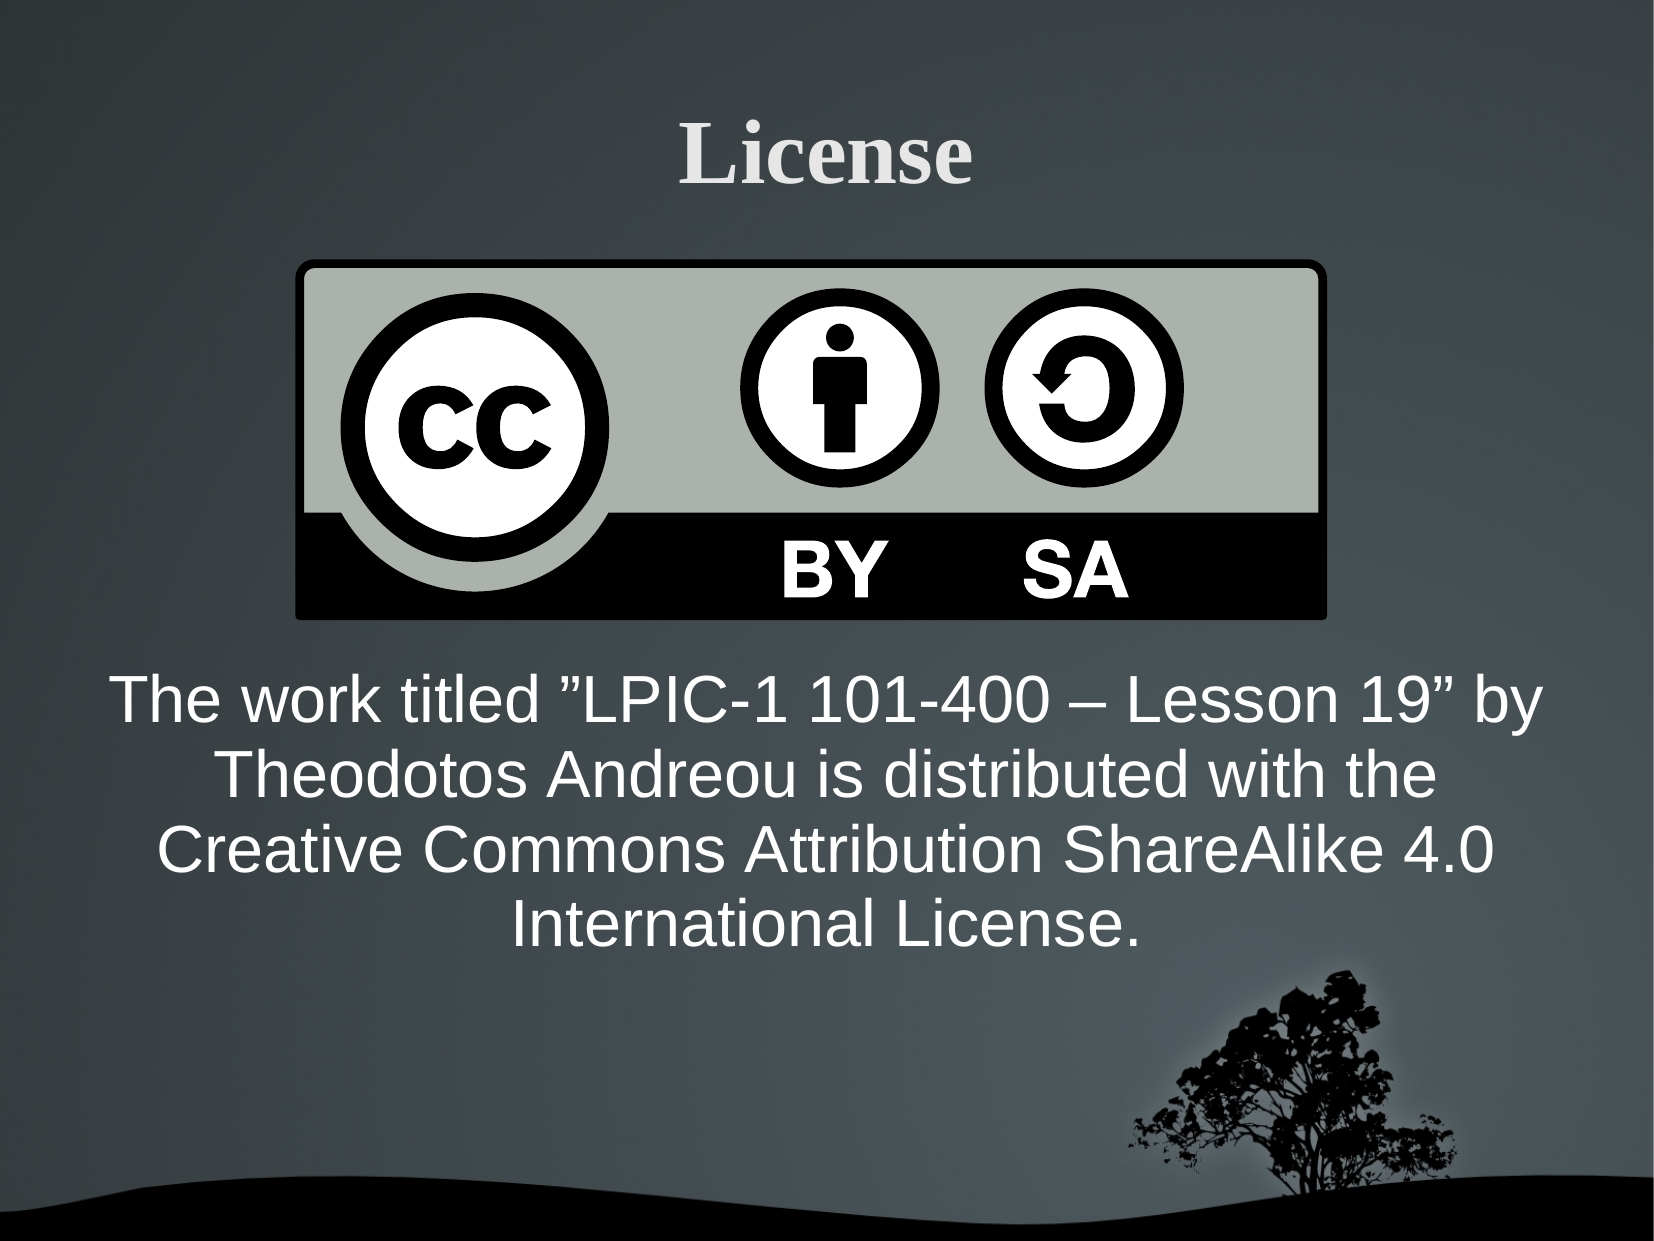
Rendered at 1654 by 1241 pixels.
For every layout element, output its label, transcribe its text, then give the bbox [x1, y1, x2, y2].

picture [0, 0, 1654, 1241]
subtitle The work titled ”LPIC-1 101-400 – Lesson 19” by Theodotos Andreou is distributed with the Creative Commons Attribution ShareAlike 4.0 International License. [82, 290, 1571, 1109]
title License [82, 49, 1571, 257]
